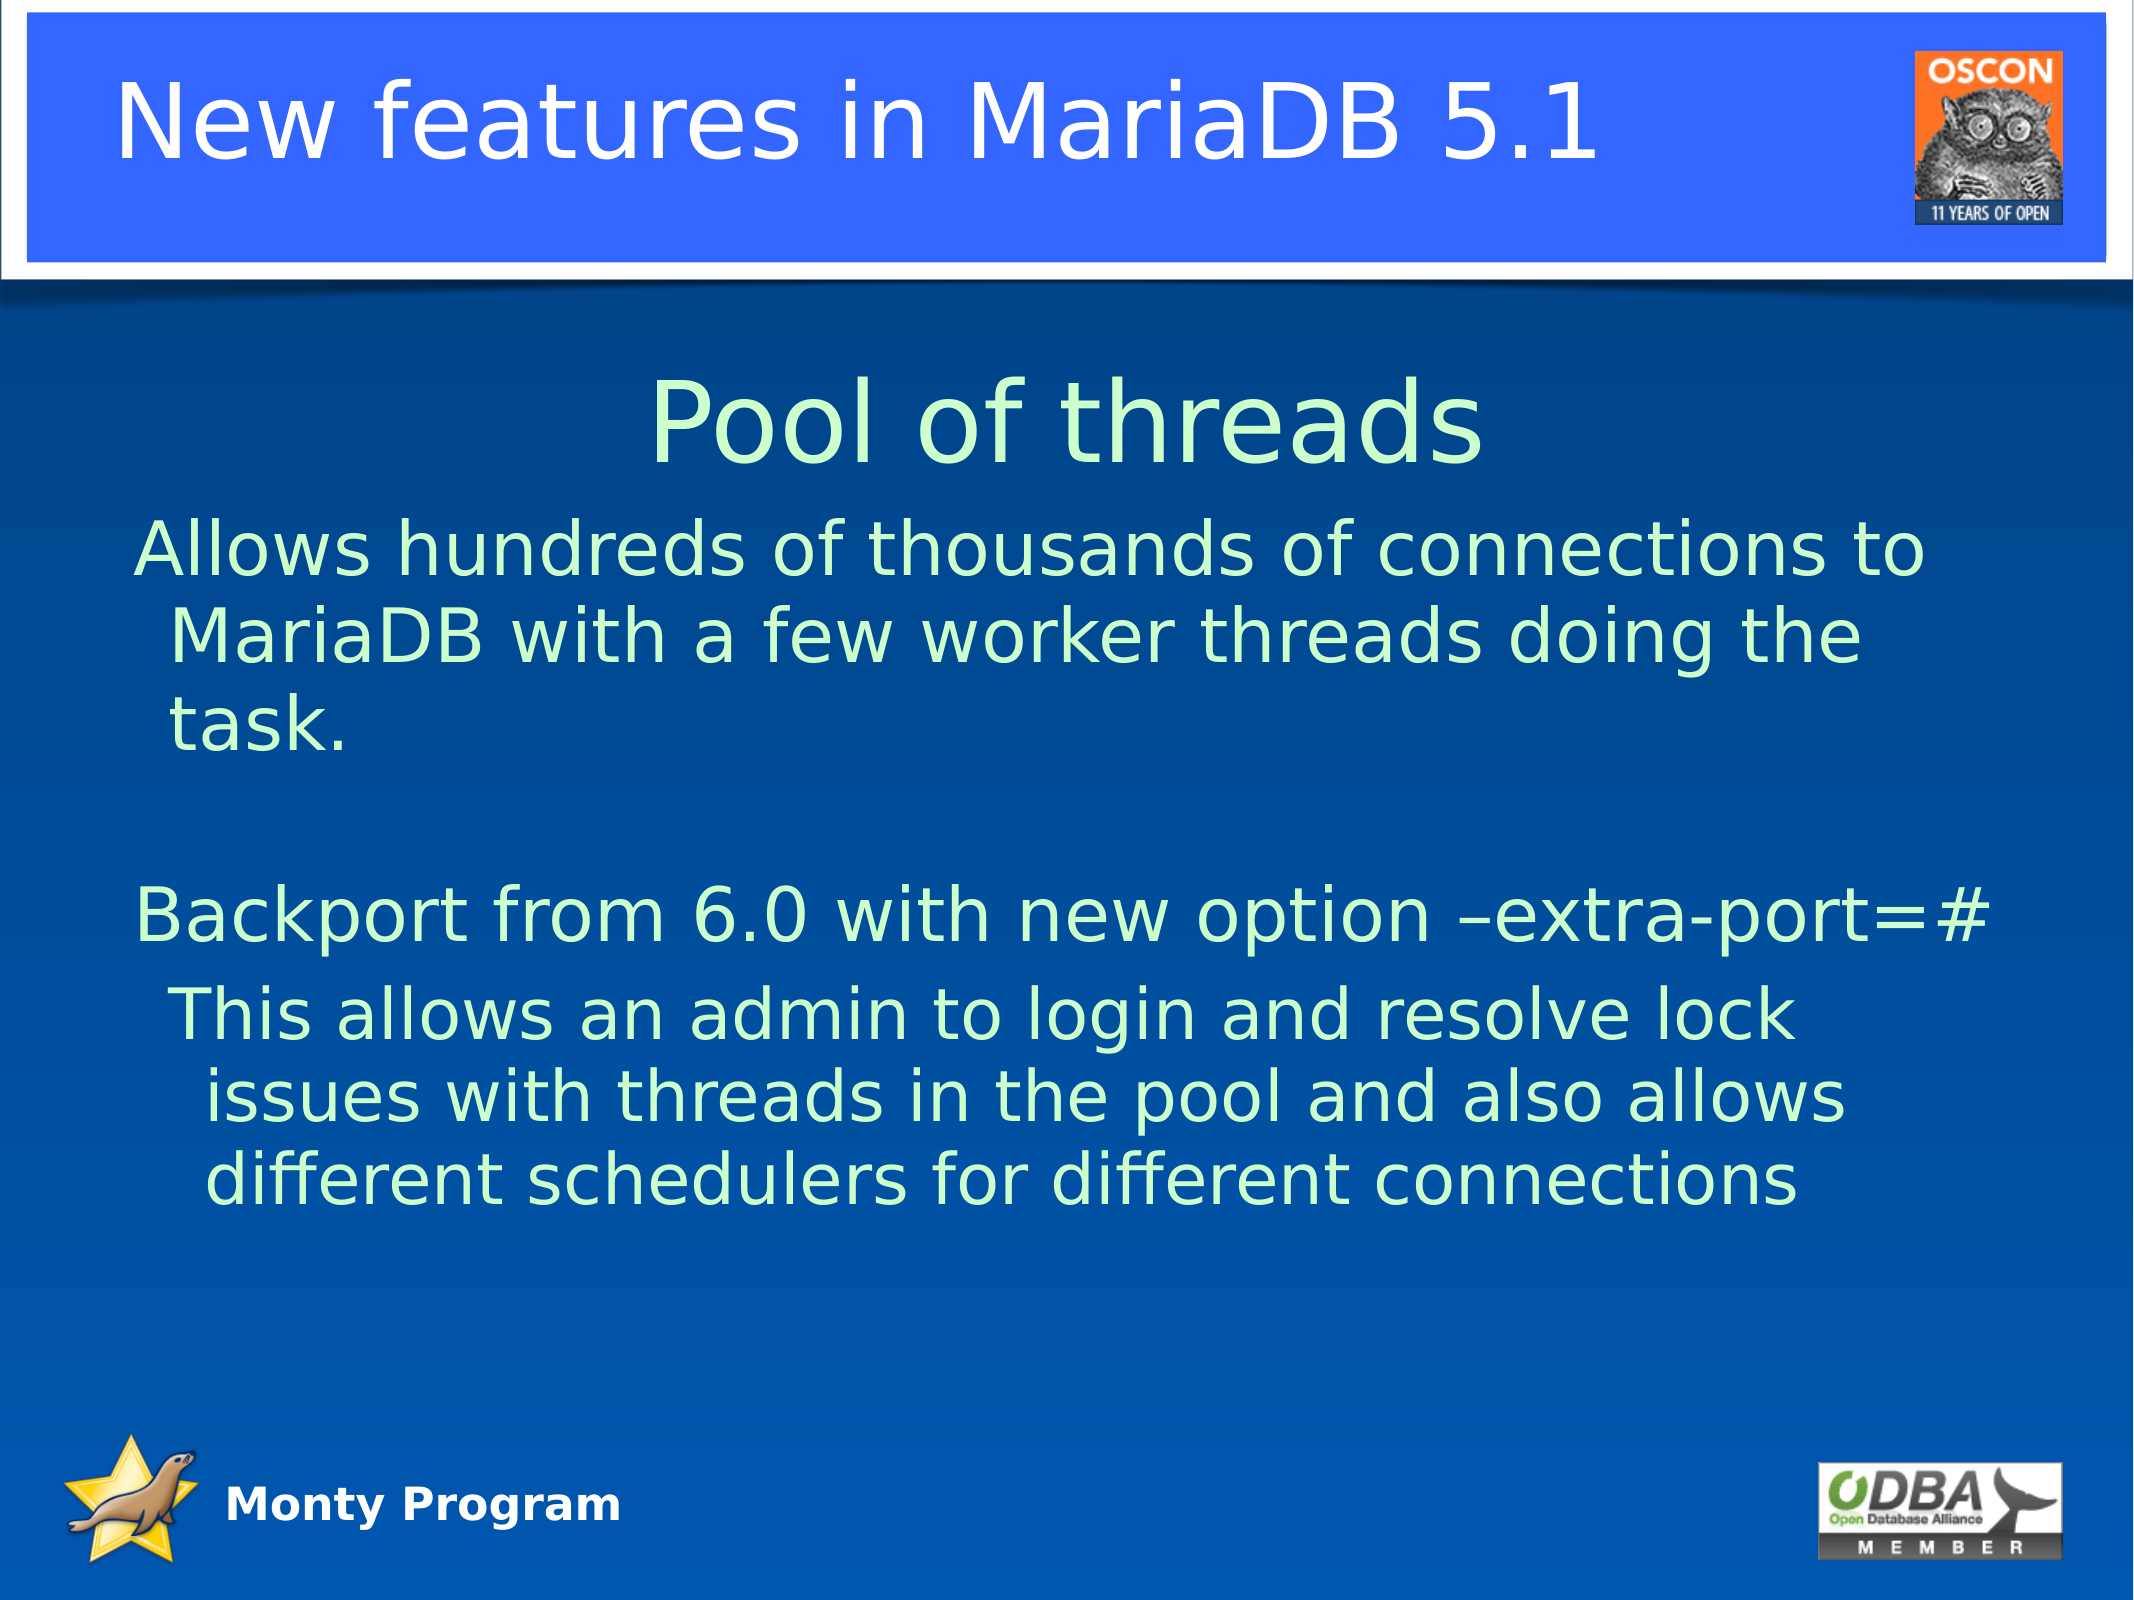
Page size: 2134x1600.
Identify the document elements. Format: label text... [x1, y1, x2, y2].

picture [0, 0, 2134, 313]
picture [60, 1428, 203, 1571]
title New features in MariaDB 5.1 [104, 29, 2067, 217]
list Pool of threads Allows hundreds of thousands of connections to MariaDB with a few worker threads doing the task. Backport from 6.0 with new option –extra-port=# This allows an admin to login and resolve lock issues with threads in the pool and also allows different schedulers for different connections [89, 349, 2053, 1411]
picture [1818, 1462, 2063, 1560]
